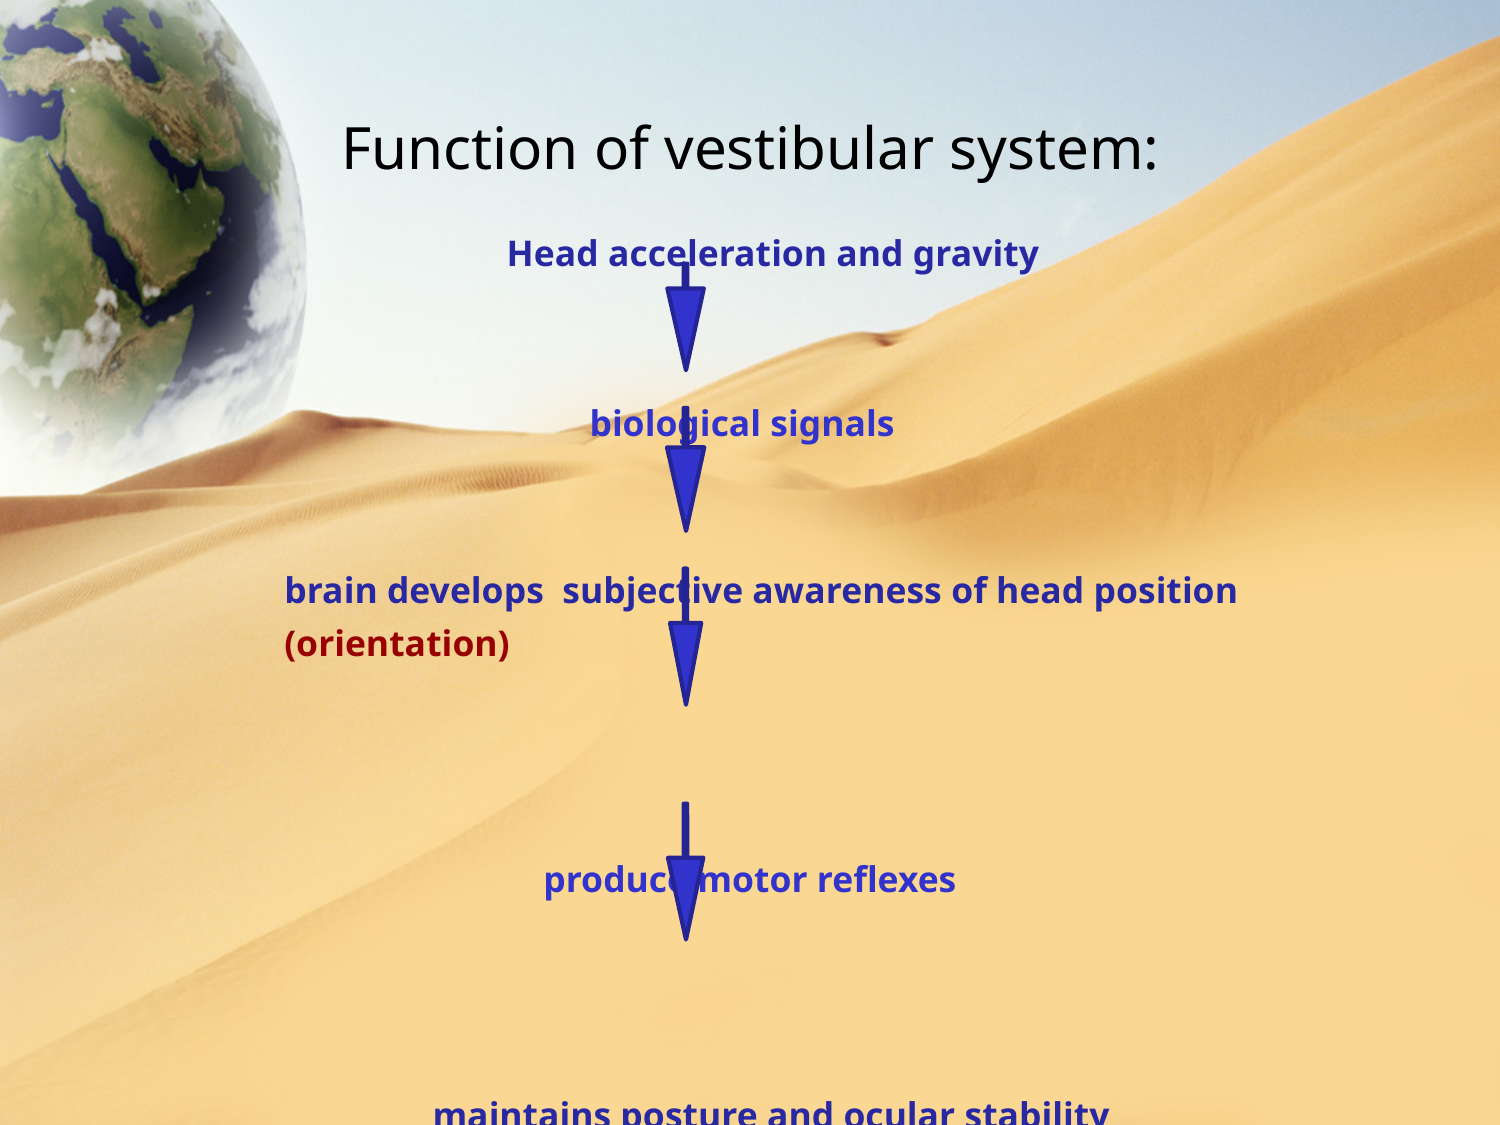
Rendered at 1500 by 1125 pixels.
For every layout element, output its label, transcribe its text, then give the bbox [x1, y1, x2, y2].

picture [507, 1113, 514, 1125]
text_box [667, 803, 704, 940]
text_box [667, 263, 704, 371]
picture [452, 1113, 459, 1125]
picture [0, 0, 1500, 1125]
text_box Function of vestibular system: [112, 99, 1388, 288]
text_box [670, 568, 702, 705]
text_box Head acceleration and gravity biological signals brain develops subjective awareness of head position (orientation) produce motor reflexes maintains posture and ocular stability [213, 198, 1489, 1076]
picture [850, 1113, 858, 1124]
picture [578, 1113, 585, 1125]
picture [649, 1113, 657, 1124]
picture [796, 1113, 803, 1125]
picture [1027, 1113, 1034, 1124]
picture [440, 1113, 447, 1125]
text_box [667, 407, 705, 531]
picture [628, 1113, 635, 1124]
picture [818, 1113, 826, 1124]
